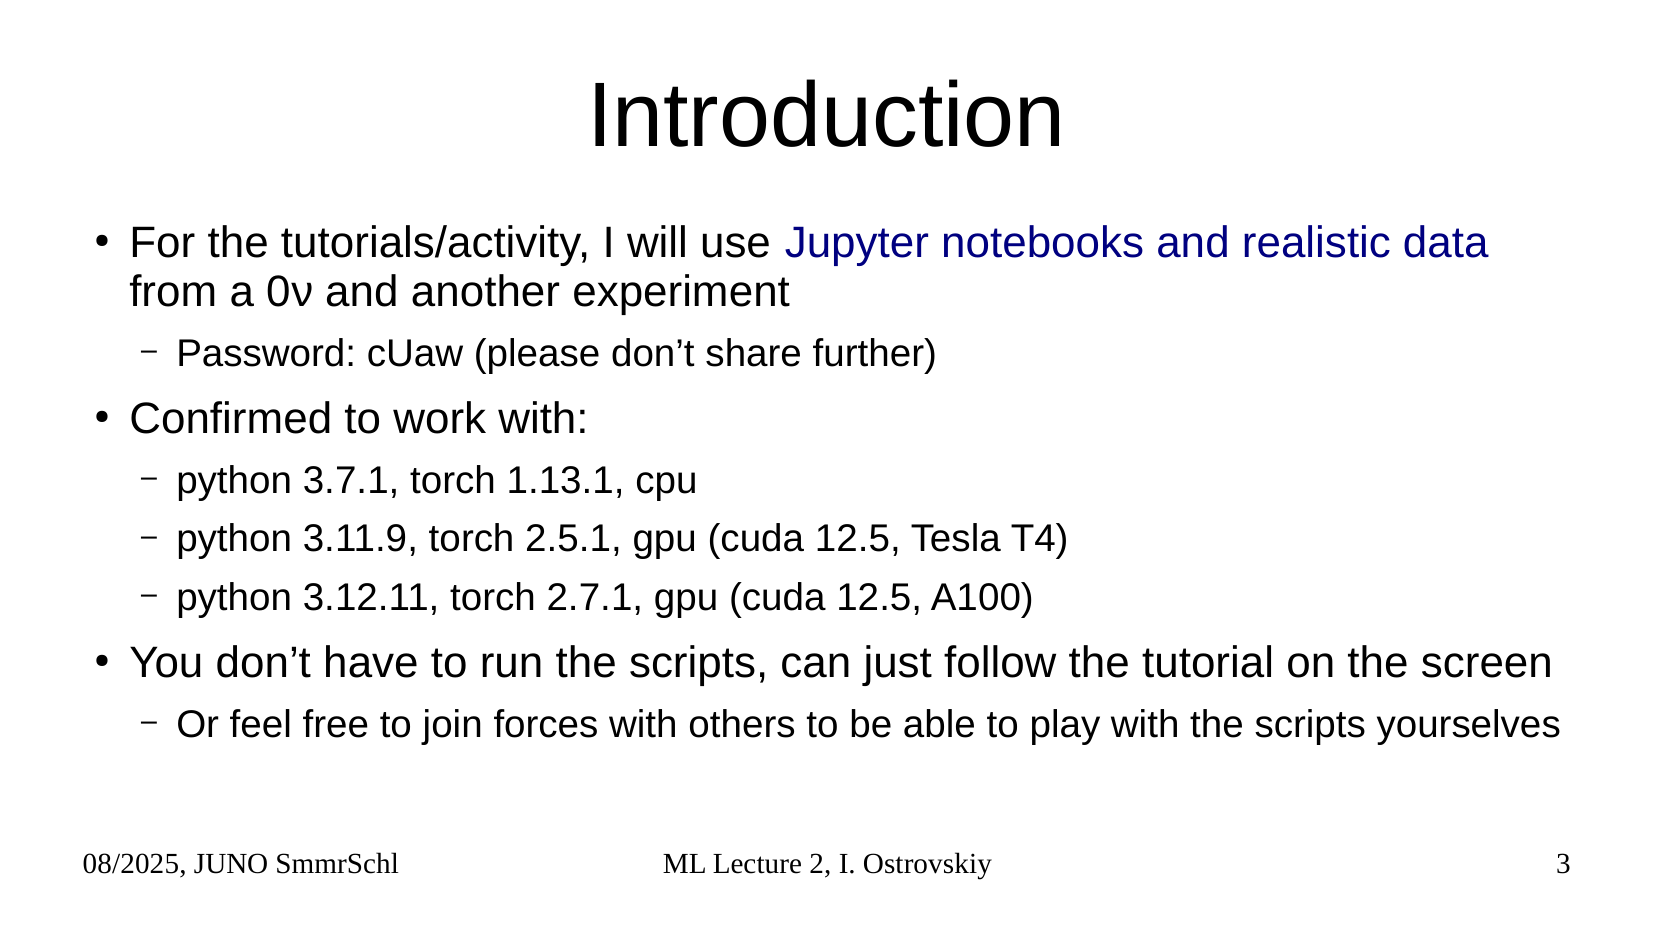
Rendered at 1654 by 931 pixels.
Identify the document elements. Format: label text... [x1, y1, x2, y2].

list For the tutorials/activity, I will use Jupyter notebooks and realistic data from a 0ν and another experiment Password: cUaw (please don’t share further) Confirmed to work with: python 3.7.1, torch 1.13.1, cpu python 3.11.9, torch 2.5.1, gpu (cuda 12.5, Tesla T4) python 3.12.11, torch 2.7.1, gpu (cuda 12.5, A100) You don’t have to run the scripts, can just follow the tutorial on the screen Or feel free to join forces with others to be able to play with the scripts yourselves [82, 217, 1576, 758]
title Introduction [82, 37, 1571, 193]
